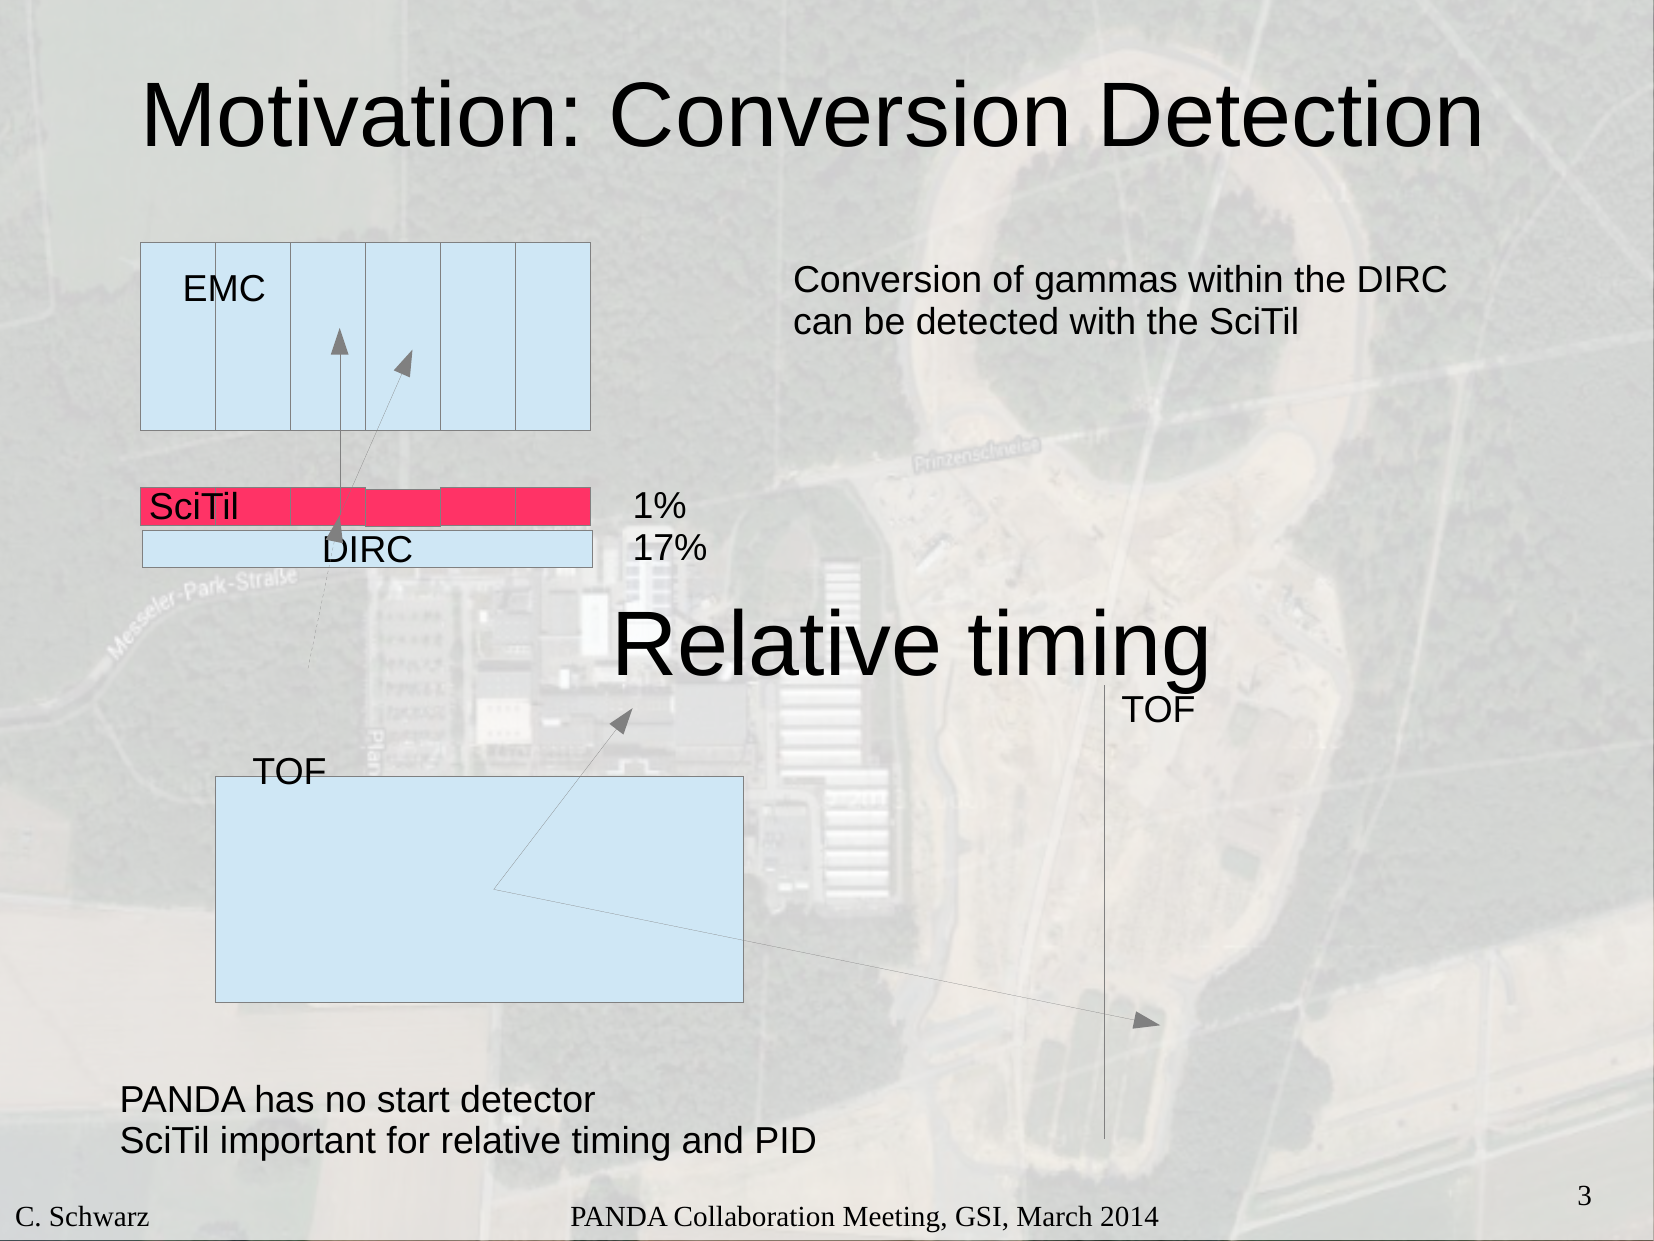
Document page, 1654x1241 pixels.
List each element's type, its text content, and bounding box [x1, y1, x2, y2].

text_box PANDA has no start detector SciTil important for relative timing and PID [104, 1070, 833, 1170]
text_box [341, 487, 351, 509]
text_box [254, 487, 340, 526]
text_box SciTil [134, 478, 254, 536]
text_box TOF [1106, 681, 1211, 739]
text_box TOF [237, 742, 342, 800]
text_box DIRC [142, 530, 593, 568]
text_box [140, 242, 591, 431]
text_box EMC [167, 260, 281, 317]
text_box [215, 776, 744, 1003]
text_box Conversion of gammas within the DIRC can be detected with the SciTil [778, 250, 1463, 350]
title Relative timing [348, 585, 1451, 702]
text_box 1% 17% [618, 477, 723, 576]
title Motivation: Conversion Detection [82, 49, 1571, 181]
text_box [340, 487, 591, 527]
text_box DIRC [328, 541, 343, 559]
text_box [495, 776, 744, 940]
